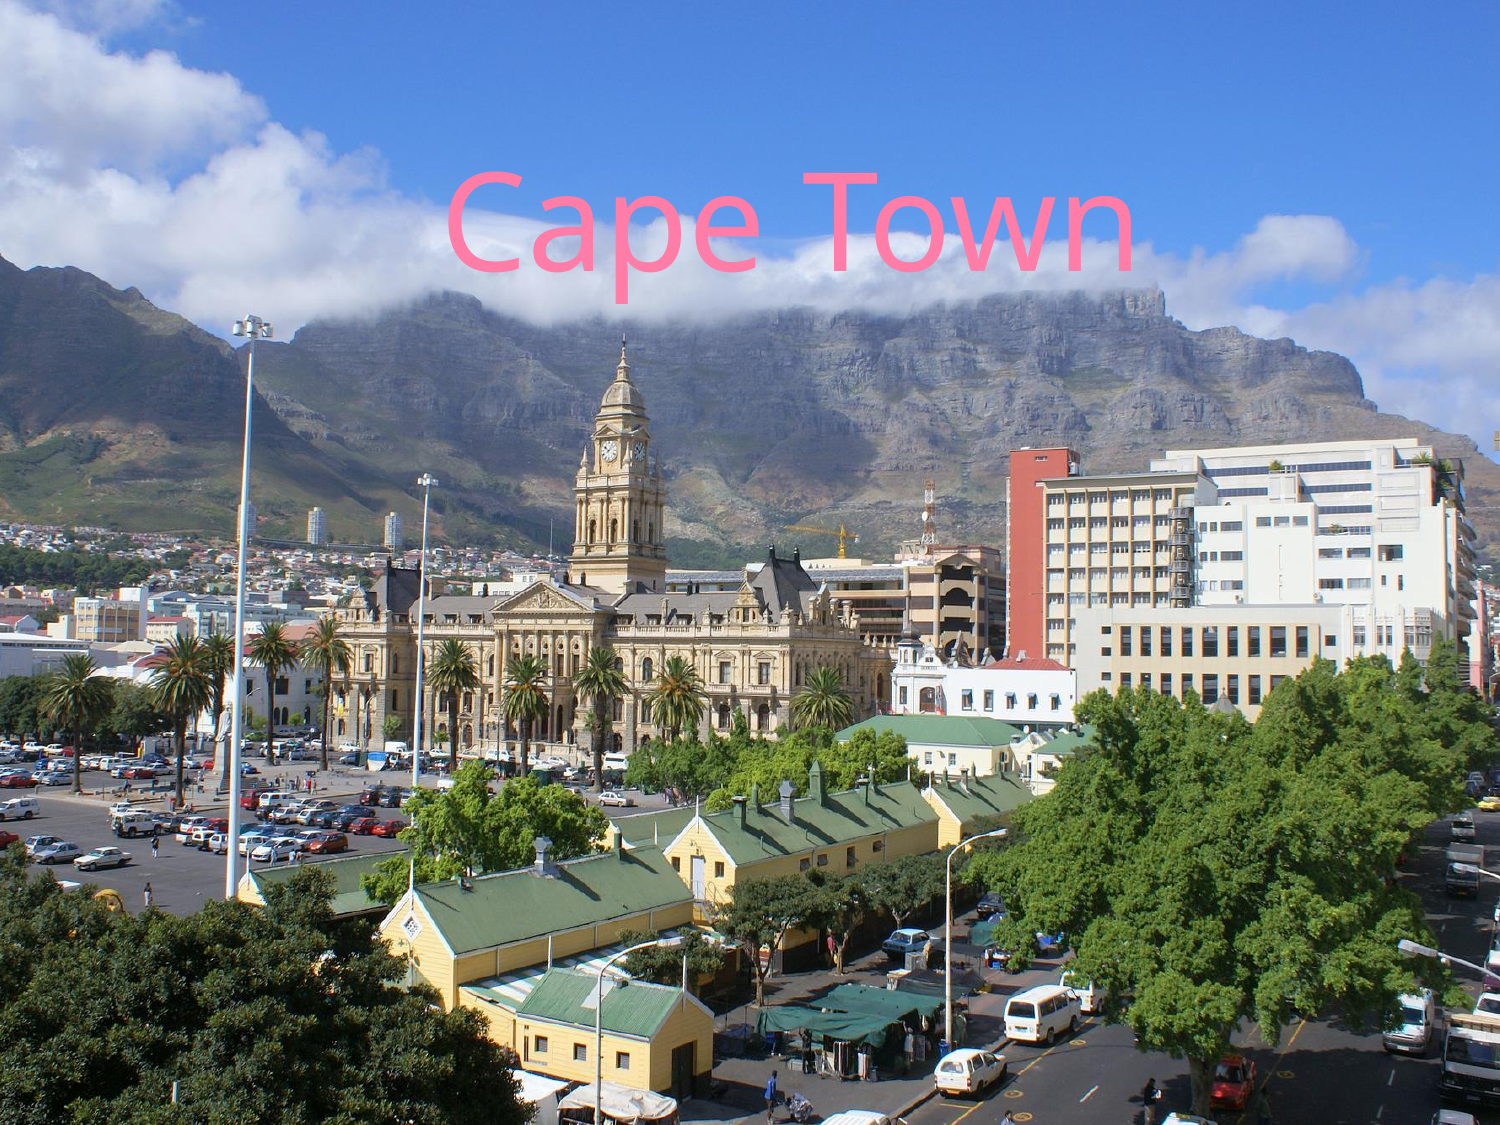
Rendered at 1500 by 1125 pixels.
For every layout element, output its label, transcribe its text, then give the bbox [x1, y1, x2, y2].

picture [0, 0, 1500, 1125]
title Cape Town [76, 101, 1427, 332]
